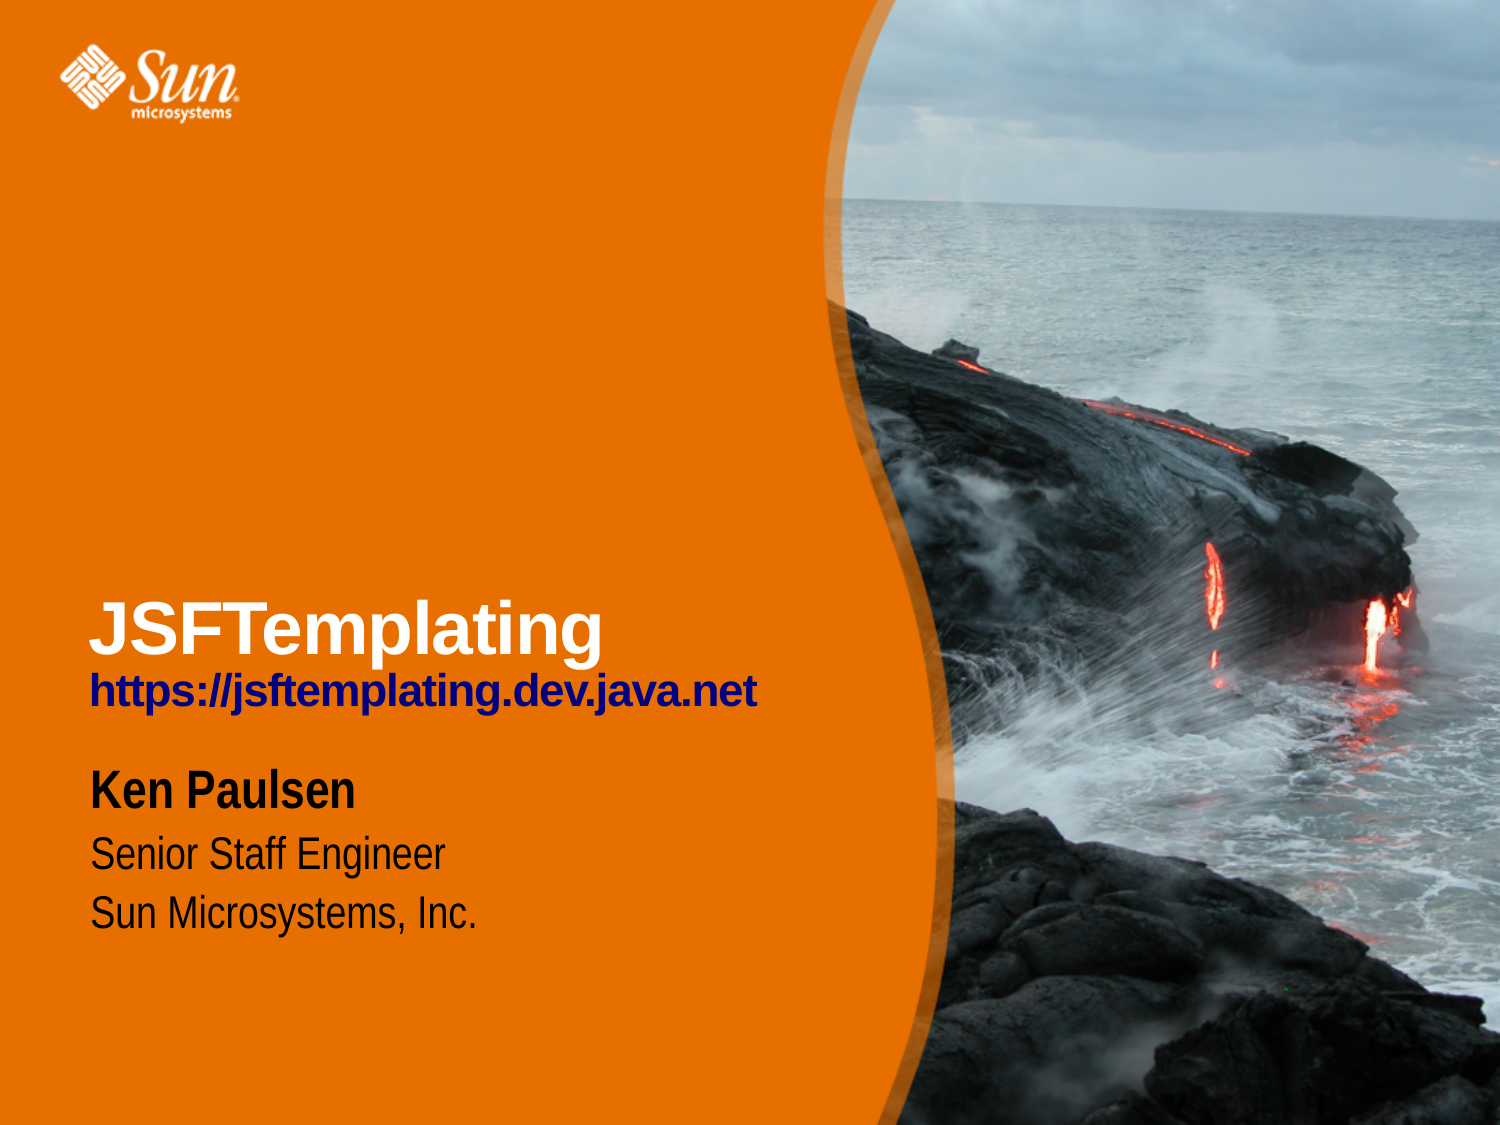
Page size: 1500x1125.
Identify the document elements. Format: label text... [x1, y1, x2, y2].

title JSFTemplating https://jsftemplating.dev.java.net [88, 527, 908, 716]
list Ken Paulsen Senior Staff Engineer Sun Microsystems, Inc. [90, 766, 1080, 987]
picture [0, 0, 1500, 1125]
